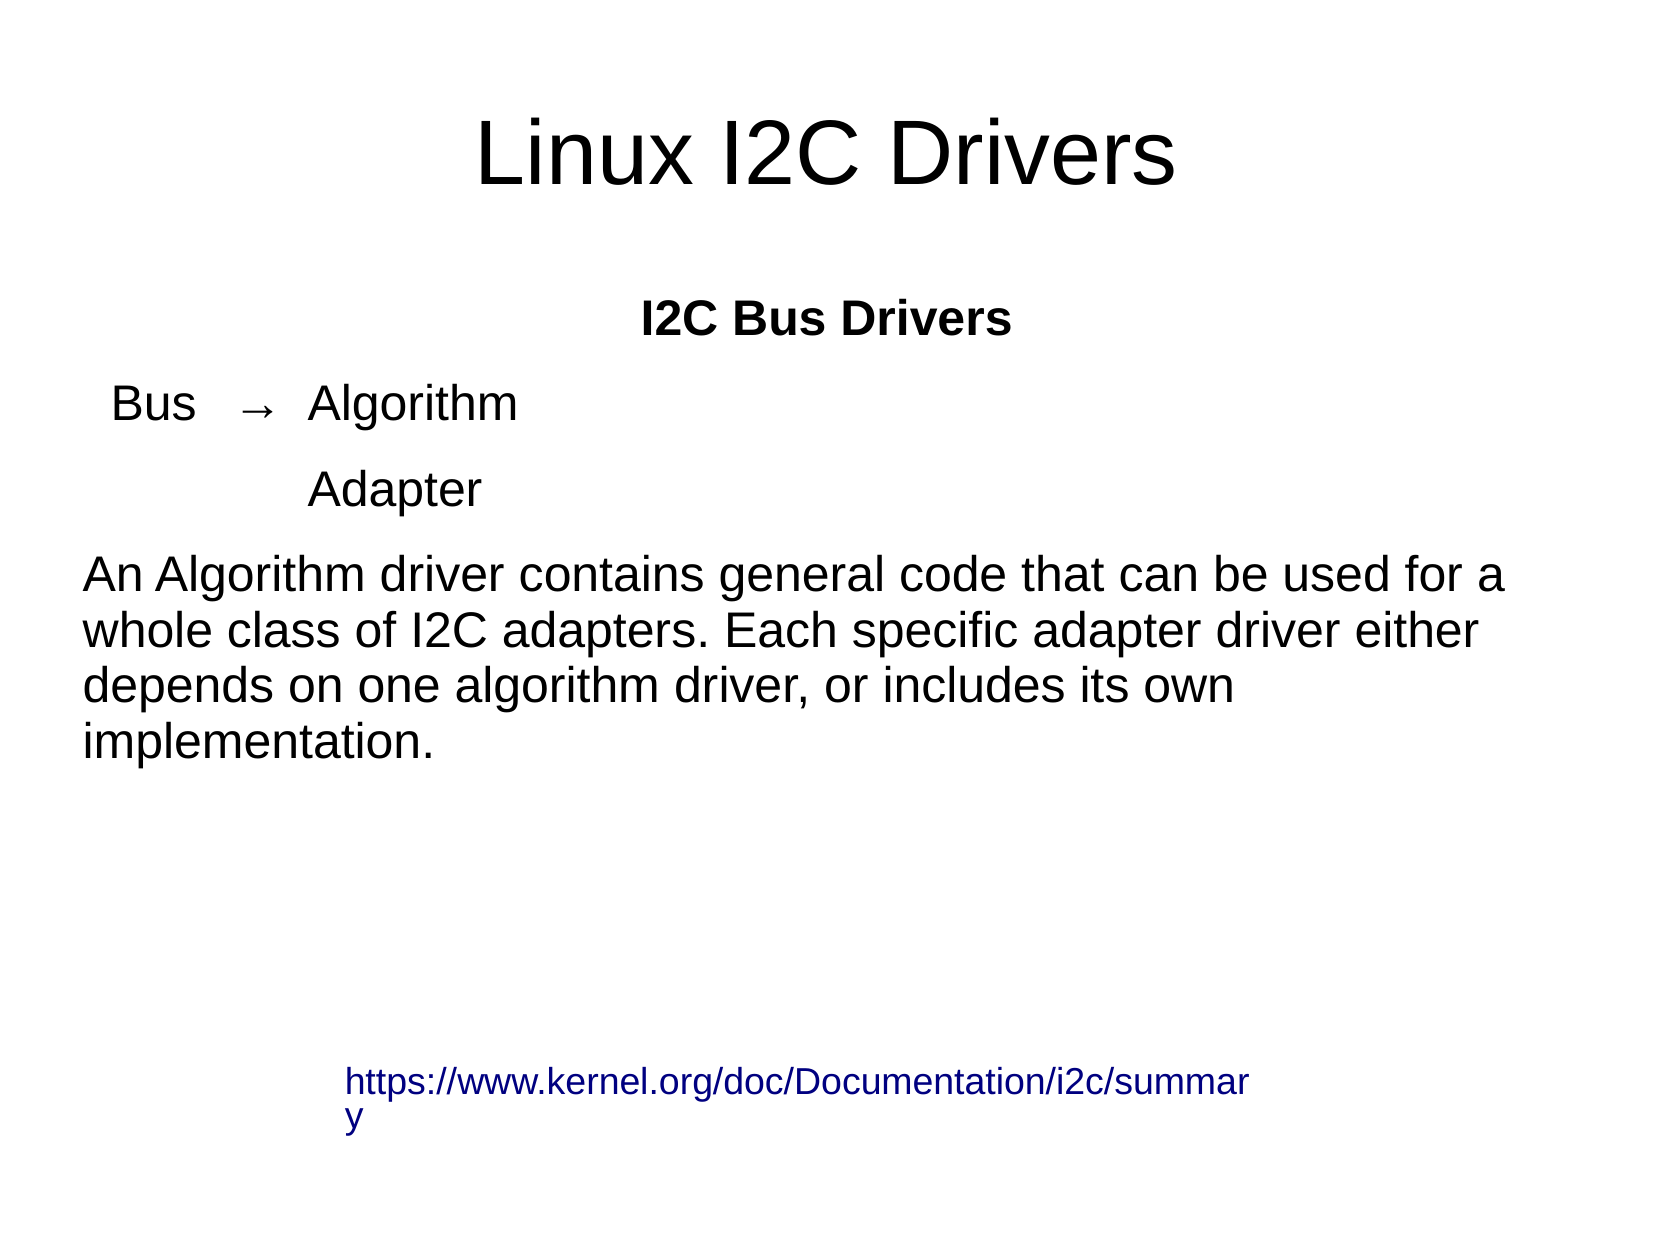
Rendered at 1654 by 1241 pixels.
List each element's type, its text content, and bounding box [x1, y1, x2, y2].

text_box https://www.kernel.org/doc/Documentation/i2c/summary [330, 1053, 1284, 1111]
list I2C Bus Drivers Bus → Algorithm Adapter An Algorithm driver contains general code that can be used for a whole class of I2C adapters. Each specific adapter driver either depends on one algorithm driver, or includes its own implementation. [82, 290, 1571, 1010]
title Linux I2C Drivers [82, 49, 1571, 257]
